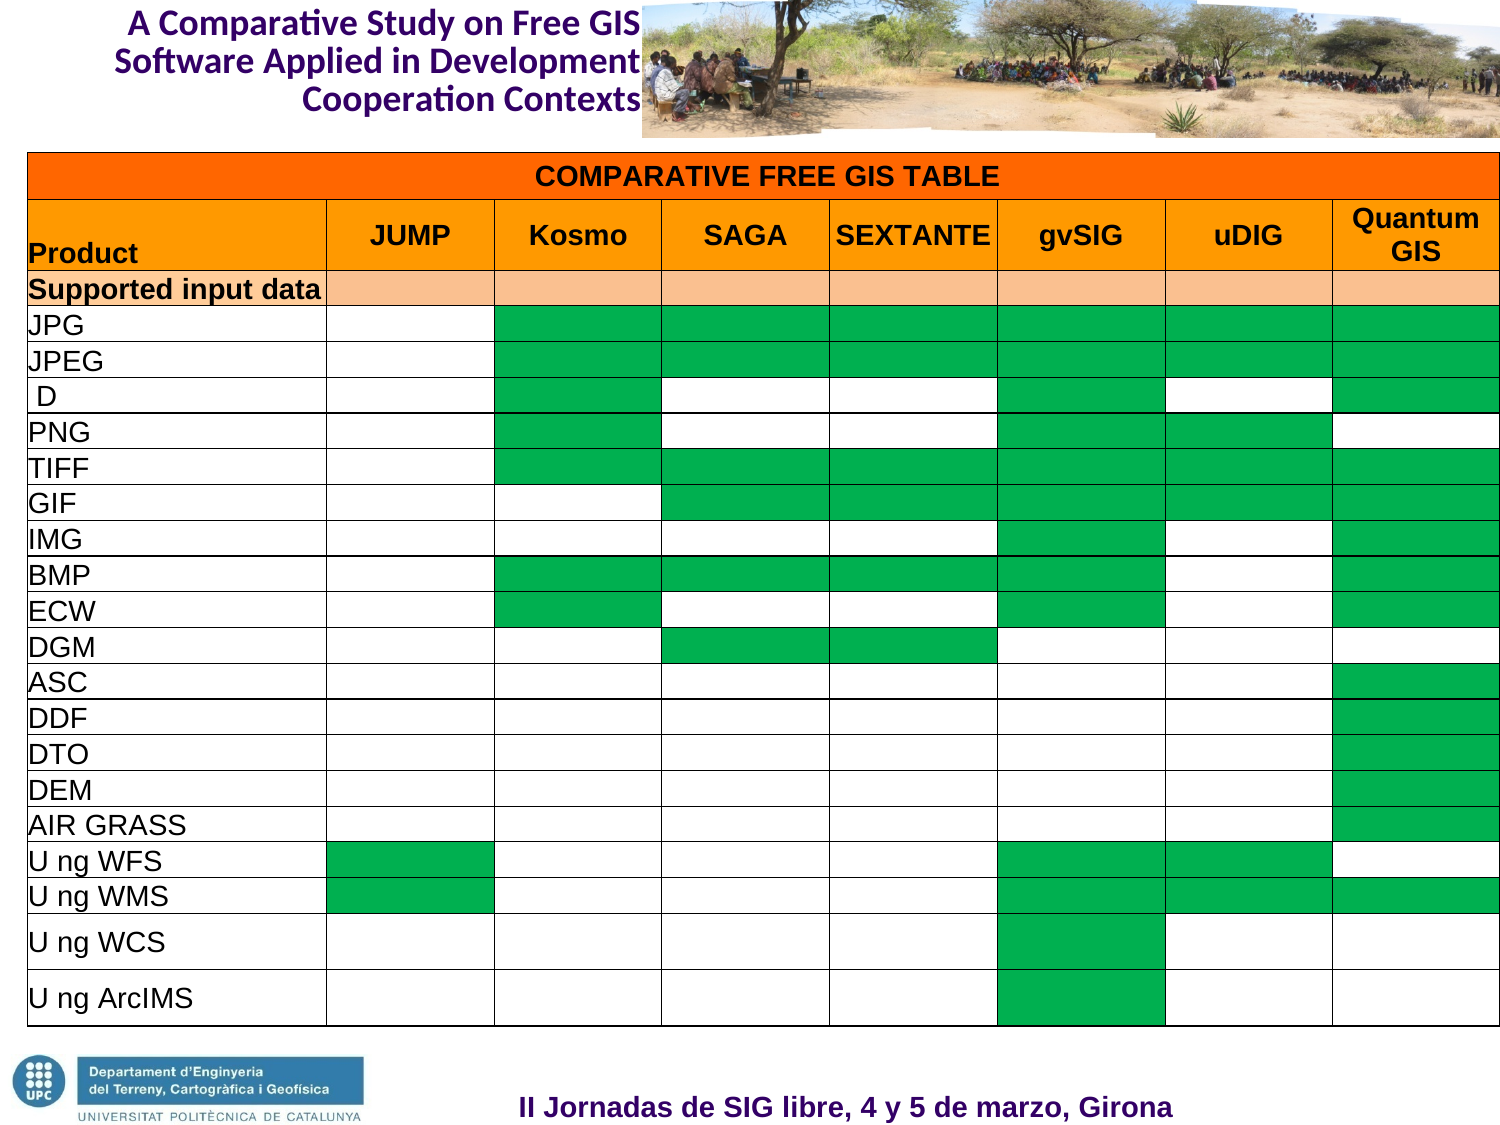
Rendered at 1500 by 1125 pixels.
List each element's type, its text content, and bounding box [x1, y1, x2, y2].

text_box [830, 449, 997, 484]
text_box IMG [28, 521, 326, 555]
text_box [495, 414, 661, 448]
text_box [1333, 557, 1499, 591]
text_box [1166, 449, 1332, 484]
text_box ASC [33, 675, 40, 684]
text_box [998, 449, 1165, 484]
text_box [1333, 342, 1499, 377]
text_box [830, 628, 997, 663]
text_box [1166, 485, 1332, 520]
text_box [1333, 664, 1499, 698]
text_box ASC [28, 664, 326, 698]
text_box [1333, 771, 1499, 806]
text_box gvSIG [998, 200, 1165, 270]
text_box [1166, 842, 1332, 877]
text_box [998, 521, 1165, 555]
text_box [1166, 271, 1332, 305]
text_box [830, 306, 997, 341]
text_box [998, 485, 1165, 520]
text_box [662, 485, 829, 520]
text_box [662, 342, 829, 377]
text_box II Jornadas de SIG libre, 4 y 5 de marzo, Girona [360, 1083, 1341, 1125]
text_box BMP [28, 557, 326, 591]
text_box DEM [28, 771, 326, 806]
text_box [662, 557, 829, 591]
text_box [830, 485, 997, 520]
text_box [998, 414, 1165, 448]
text_box [662, 449, 829, 484]
text_box [998, 878, 1165, 913]
text_box TIFF [28, 449, 326, 484]
text_box JPG [28, 306, 326, 341]
text_box [1333, 378, 1499, 412]
text_box [1333, 700, 1499, 734]
picture [642, 0, 1500, 138]
text_box uDIG [1166, 200, 1332, 270]
text_box [1333, 485, 1499, 520]
text_box [1333, 878, 1499, 913]
text_box [998, 342, 1165, 377]
text_box GIF [28, 485, 326, 520]
text_box [495, 557, 661, 591]
text_box [327, 842, 494, 877]
text_box [998, 306, 1165, 341]
text_box COMPARATIVE FREE GIS TABLE [28, 153, 1499, 199]
text_box [495, 306, 661, 341]
text_box [495, 449, 661, 484]
text_box ECW [28, 592, 326, 627]
text_box [998, 842, 1165, 877]
text_box [1166, 342, 1332, 377]
text_box Kosmo [495, 200, 661, 270]
text_box [1333, 807, 1499, 841]
text_box [662, 306, 829, 341]
text_box [1333, 521, 1499, 555]
text_box [998, 557, 1165, 591]
text_box [1333, 735, 1499, 770]
text_box [1166, 414, 1332, 448]
text_box [662, 628, 829, 663]
text_box [998, 970, 1165, 1025]
text_box PNG [28, 414, 326, 448]
text_box [1166, 878, 1332, 913]
picture [0, 1054, 376, 1125]
text_box [1333, 449, 1499, 484]
text_box DTO [28, 735, 326, 770]
text_box U ng ArcIMS [28, 970, 326, 1025]
text_box U ng WCS [28, 914, 326, 969]
text_box Product [28, 200, 326, 270]
text_box SEXTANTE [830, 200, 997, 270]
text_box [998, 271, 1165, 305]
text_box [1333, 592, 1499, 627]
text_box [830, 342, 997, 377]
text_box DDF [28, 700, 326, 734]
text_box [495, 342, 661, 377]
text_box U ng WMS [28, 878, 326, 913]
text_box [495, 378, 661, 412]
text_box D [28, 378, 326, 412]
text_box [1333, 306, 1499, 341]
text_box Quantum GIS [1333, 200, 1499, 270]
text_box [495, 271, 661, 305]
text_box AIR GRASS [28, 807, 326, 841]
text_box DGM [28, 628, 326, 663]
text_box [998, 378, 1165, 412]
text_box JUMP [327, 200, 494, 270]
text_box [495, 592, 661, 627]
text_box SAGA [662, 200, 829, 270]
text_box [830, 557, 997, 591]
text_box JPEG [28, 342, 326, 377]
text_box [327, 878, 494, 913]
text_box [830, 271, 997, 305]
text_box [998, 914, 1165, 969]
text_box [1333, 271, 1499, 305]
text_box [662, 271, 829, 305]
text_box U ng WFS [28, 842, 326, 877]
text_box [1166, 306, 1332, 341]
text_box [998, 592, 1165, 627]
text_box [327, 271, 494, 305]
text_box Supported input data [28, 271, 326, 305]
